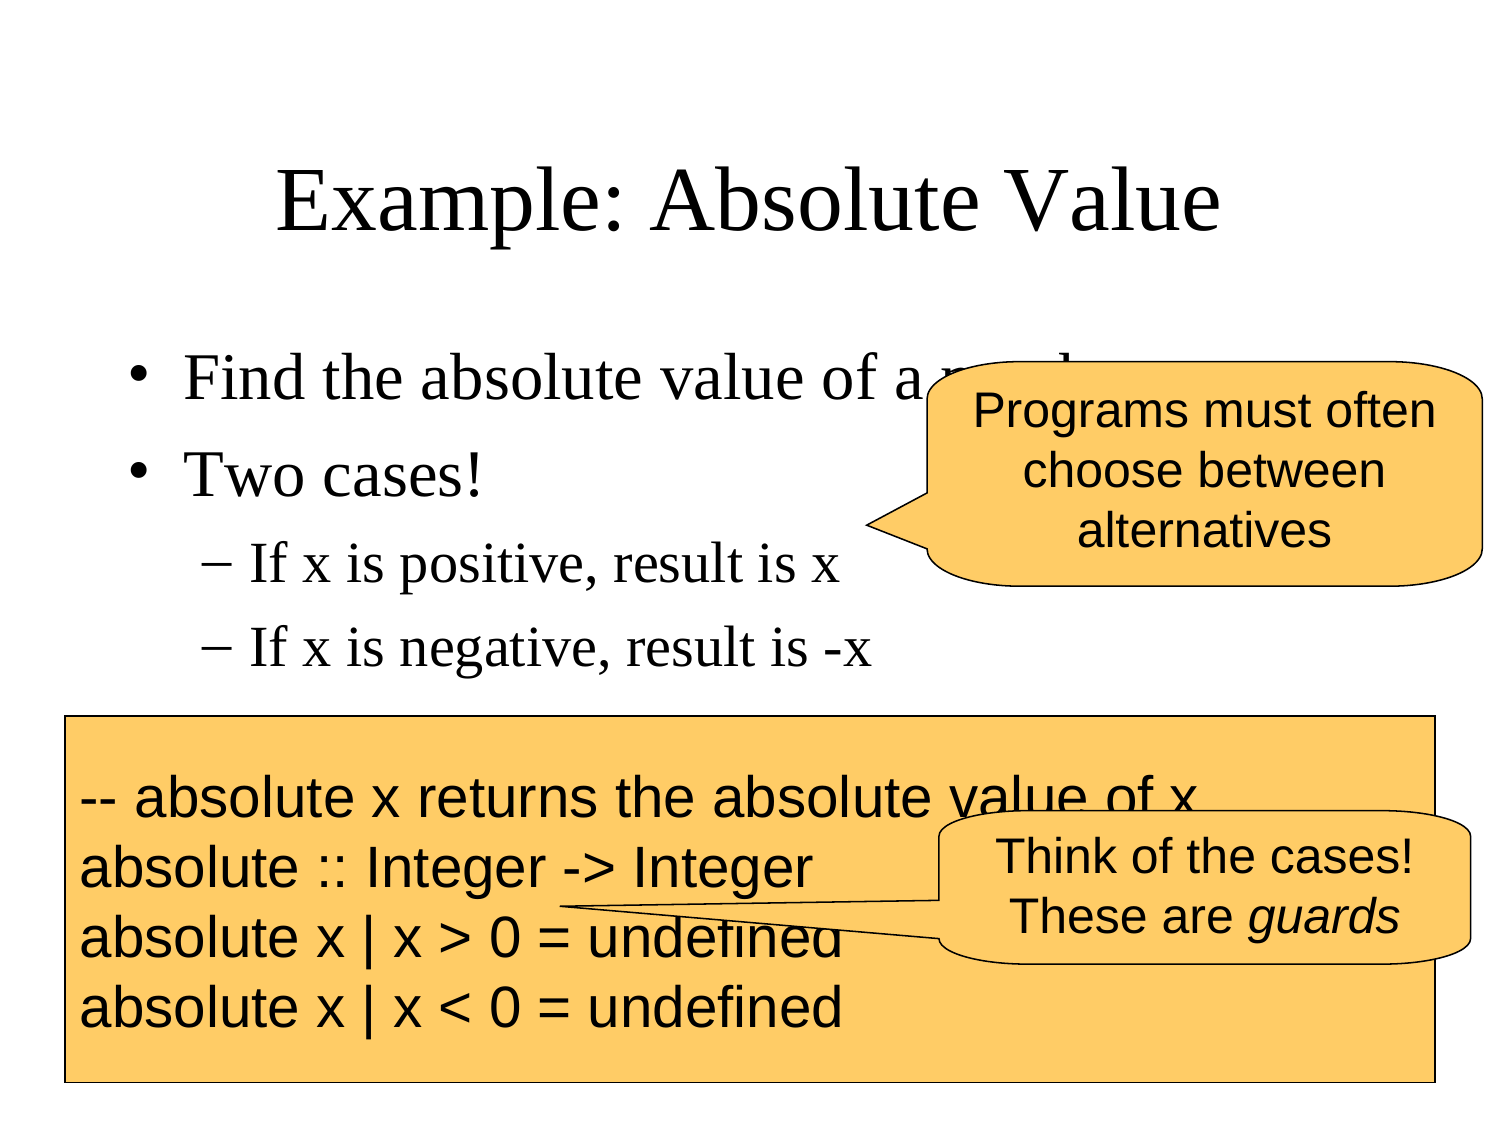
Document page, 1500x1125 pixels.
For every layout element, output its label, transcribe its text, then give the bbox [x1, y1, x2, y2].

text_box Think of the cases! These are guards [559, 810, 1471, 965]
title Example: Absolute Value [112, 99, 1388, 288]
list Find the absolute value of a number Two cases! If x is positive, result is x If x is negative, result is -x [112, 324, 1388, 716]
text_box -- absolute x returns the absolute value of x absolute :: Integer -> Integer absolute x | x > 0 = undefined absolute x | x < 0 = undefined [64, 716, 1436, 1083]
text_box Programs must often choose between alternatives [866, 361, 1483, 587]
